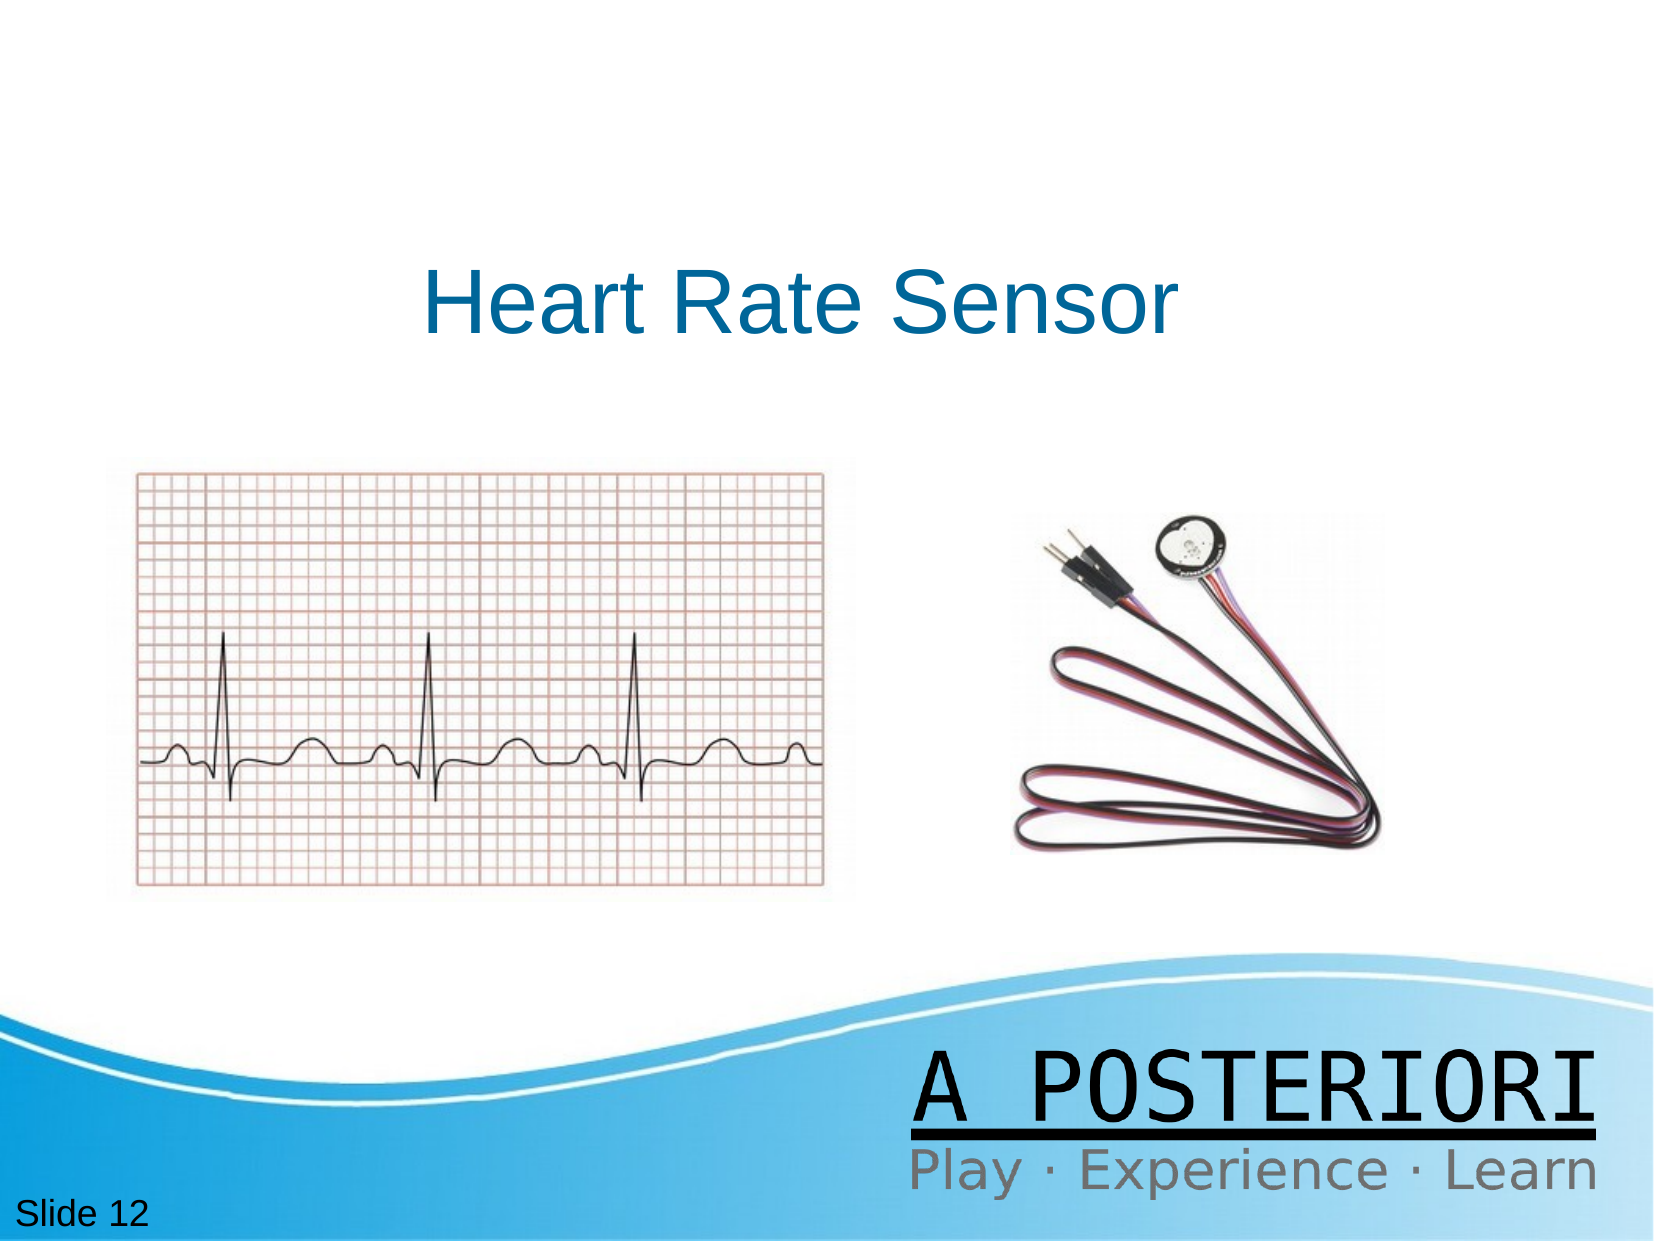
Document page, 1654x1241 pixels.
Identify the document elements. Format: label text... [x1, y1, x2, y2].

title Heart Rate Sensor [56, 197, 1546, 406]
picture [1010, 512, 1385, 856]
picture [106, 457, 856, 902]
picture [0, 952, 1654, 1241]
